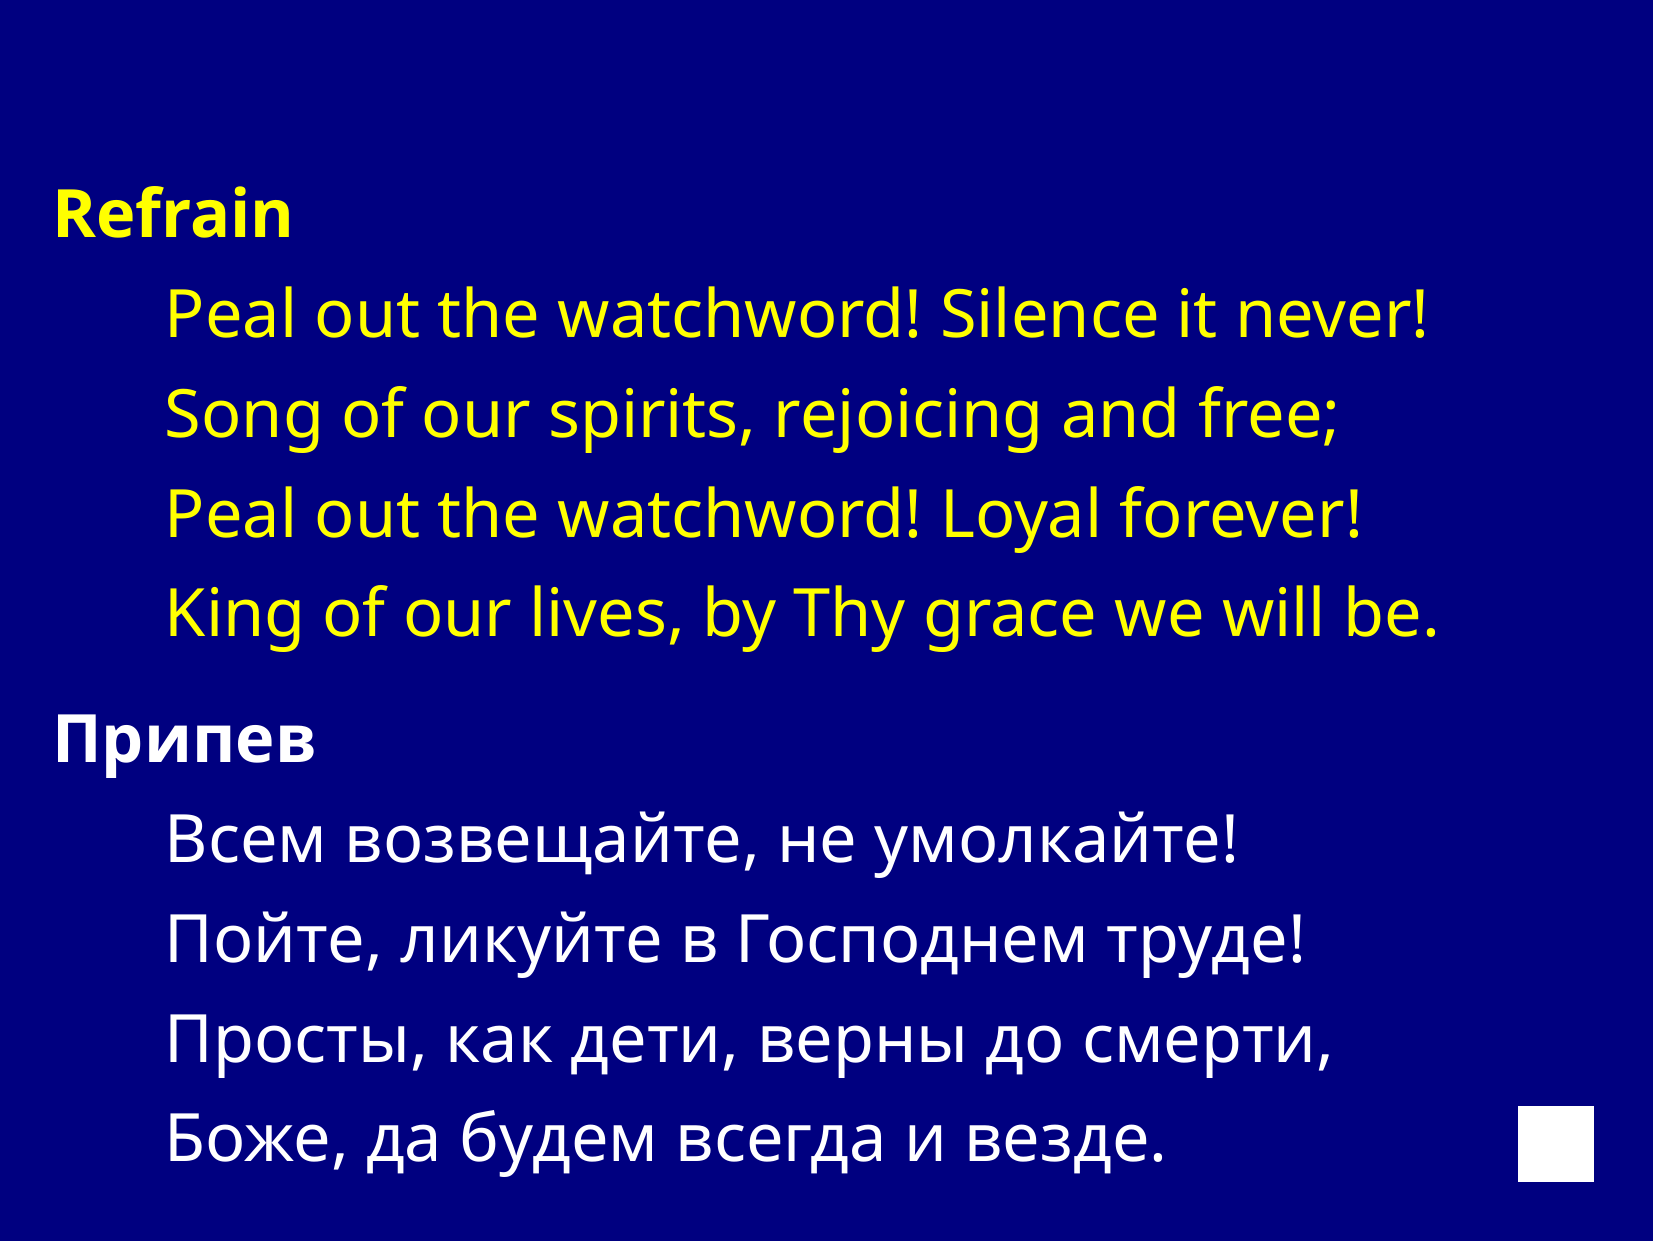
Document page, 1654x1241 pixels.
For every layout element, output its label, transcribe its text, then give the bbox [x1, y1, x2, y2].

text_box [1518, 1106, 1594, 1182]
text_box Refrain Peal out the watchword! Silence it never! Song of our spirits, rejoicing and free; Peal out the watchword! Loyal forever! King of our lives, by Thy grace we will be. [37, 150, 1613, 638]
text_box Припев Всем возвещайте, не умолкайте! Пойте, ликуйте в Господнем труде! Просты, как дети, верны до смерти, Боже, да будем всегда и везде. [37, 675, 1576, 1163]
